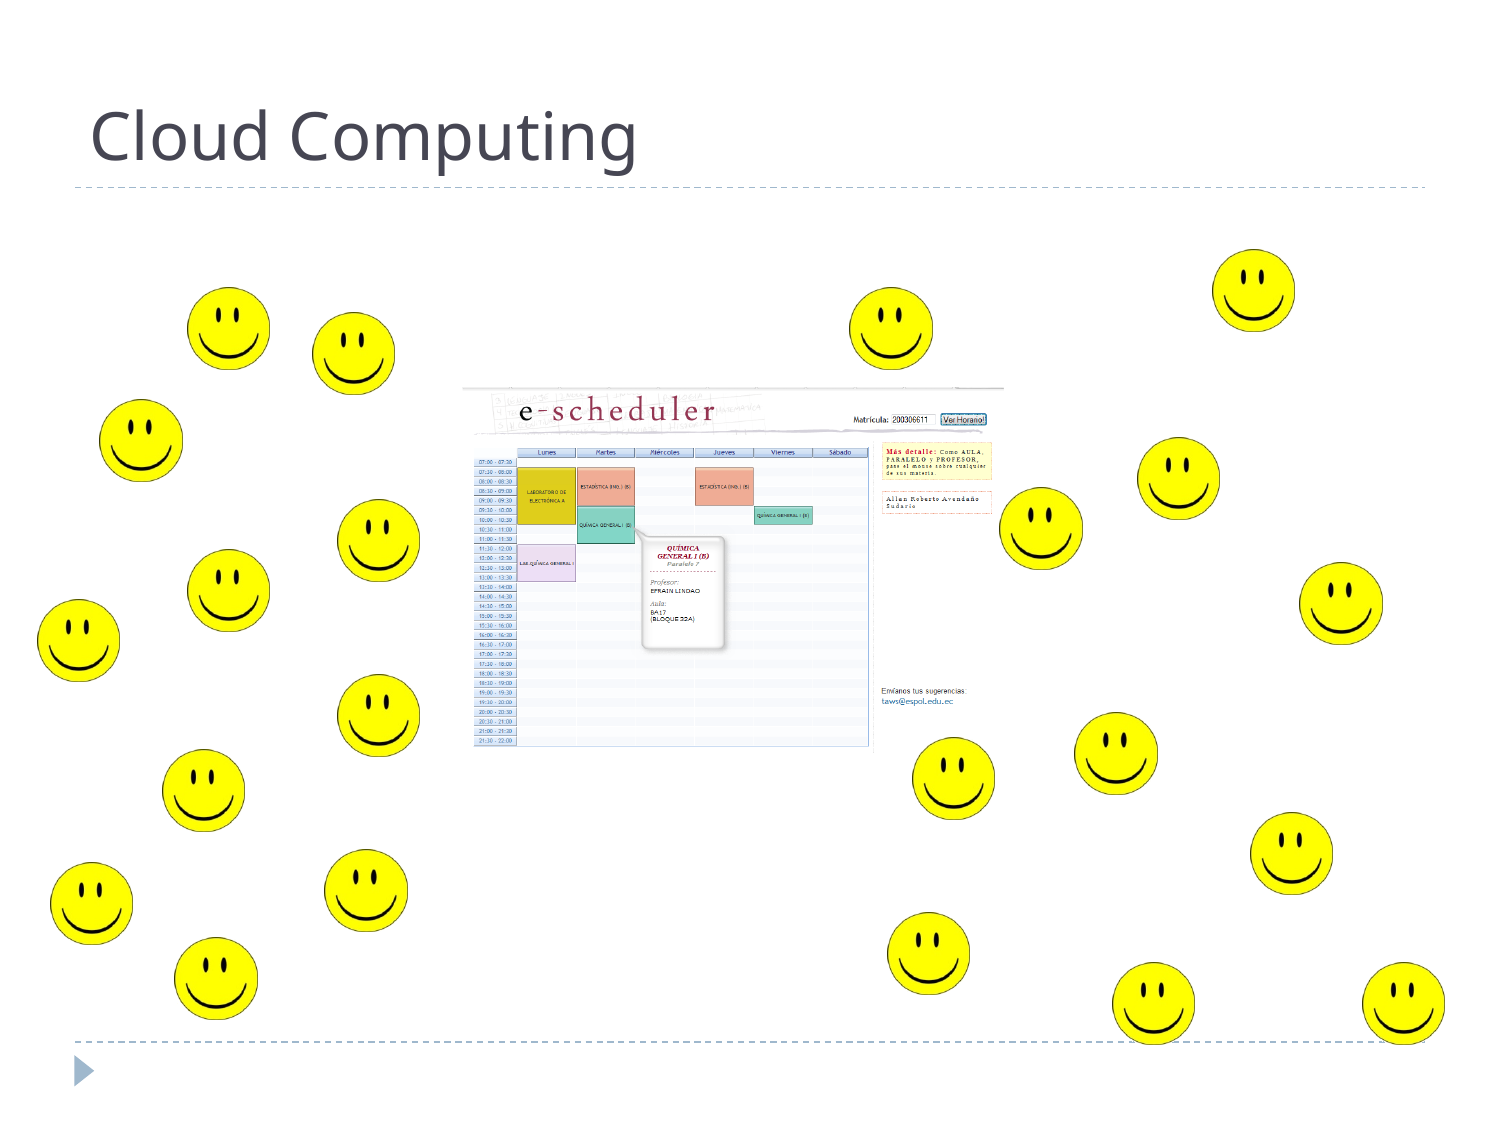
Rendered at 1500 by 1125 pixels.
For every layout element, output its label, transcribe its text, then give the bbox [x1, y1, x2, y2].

picture [887, 912, 970, 995]
picture [324, 849, 408, 933]
picture [1212, 249, 1295, 333]
title Cloud Computing [75, 24, 1426, 188]
picture [1137, 437, 1220, 520]
picture [337, 674, 420, 758]
picture [174, 937, 258, 1020]
picture [1250, 812, 1333, 895]
picture [162, 749, 245, 833]
picture [1112, 962, 1195, 1045]
picture [1074, 712, 1158, 795]
picture [1299, 562, 1383, 645]
picture [99, 399, 183, 483]
picture [37, 599, 120, 683]
picture [1362, 962, 1445, 1045]
picture [462, 387, 1083, 820]
picture [312, 312, 395, 395]
text_box [337, 500, 420, 583]
picture [849, 287, 933, 370]
picture [50, 862, 133, 945]
picture [187, 549, 270, 633]
picture [187, 287, 270, 370]
